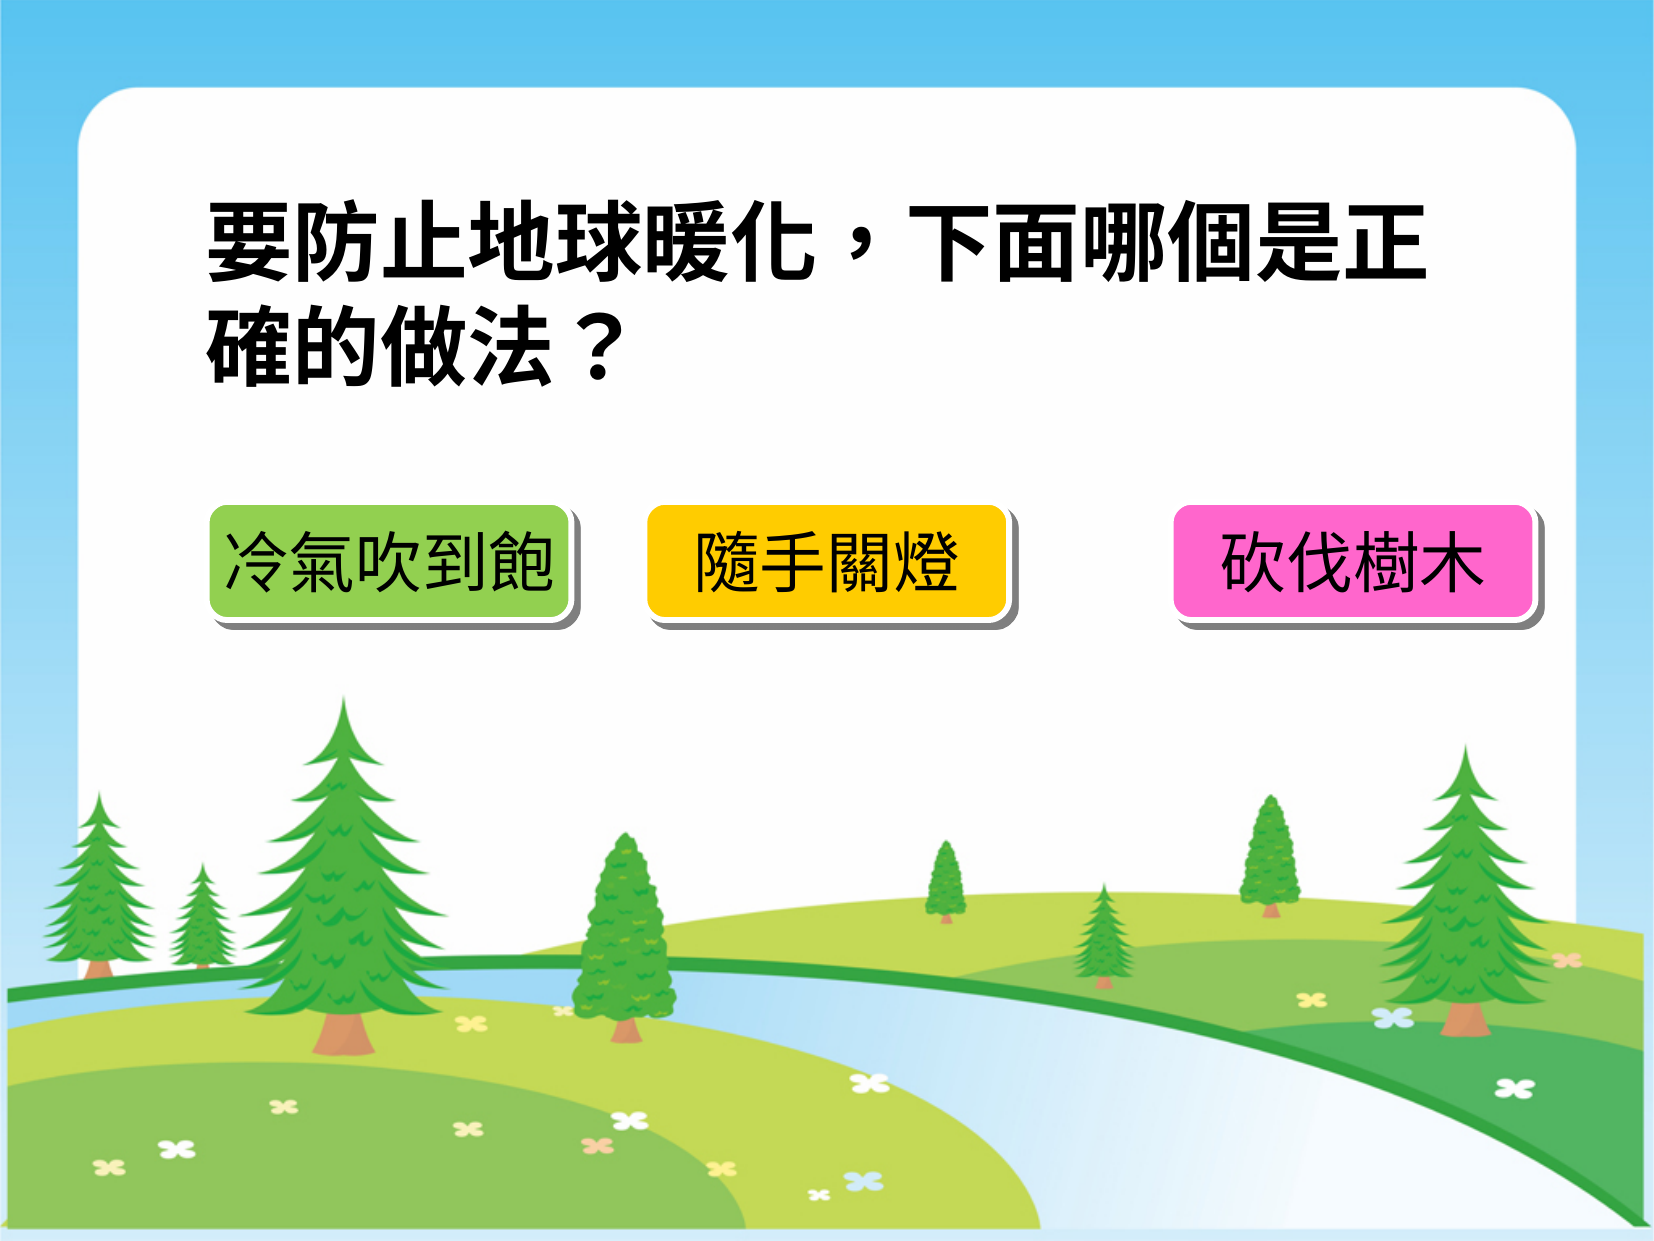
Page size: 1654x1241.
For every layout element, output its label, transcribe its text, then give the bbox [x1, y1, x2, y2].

text_box 冷氣吹到飽 [206, 501, 572, 620]
text_box 隨手關燈 [644, 501, 1010, 620]
text_box 要防止地球暖化，下面哪個是正確的做法？ [190, 179, 1520, 427]
picture [0, 0, 1654, 1241]
text_box 砍伐樹木 [1170, 501, 1536, 620]
